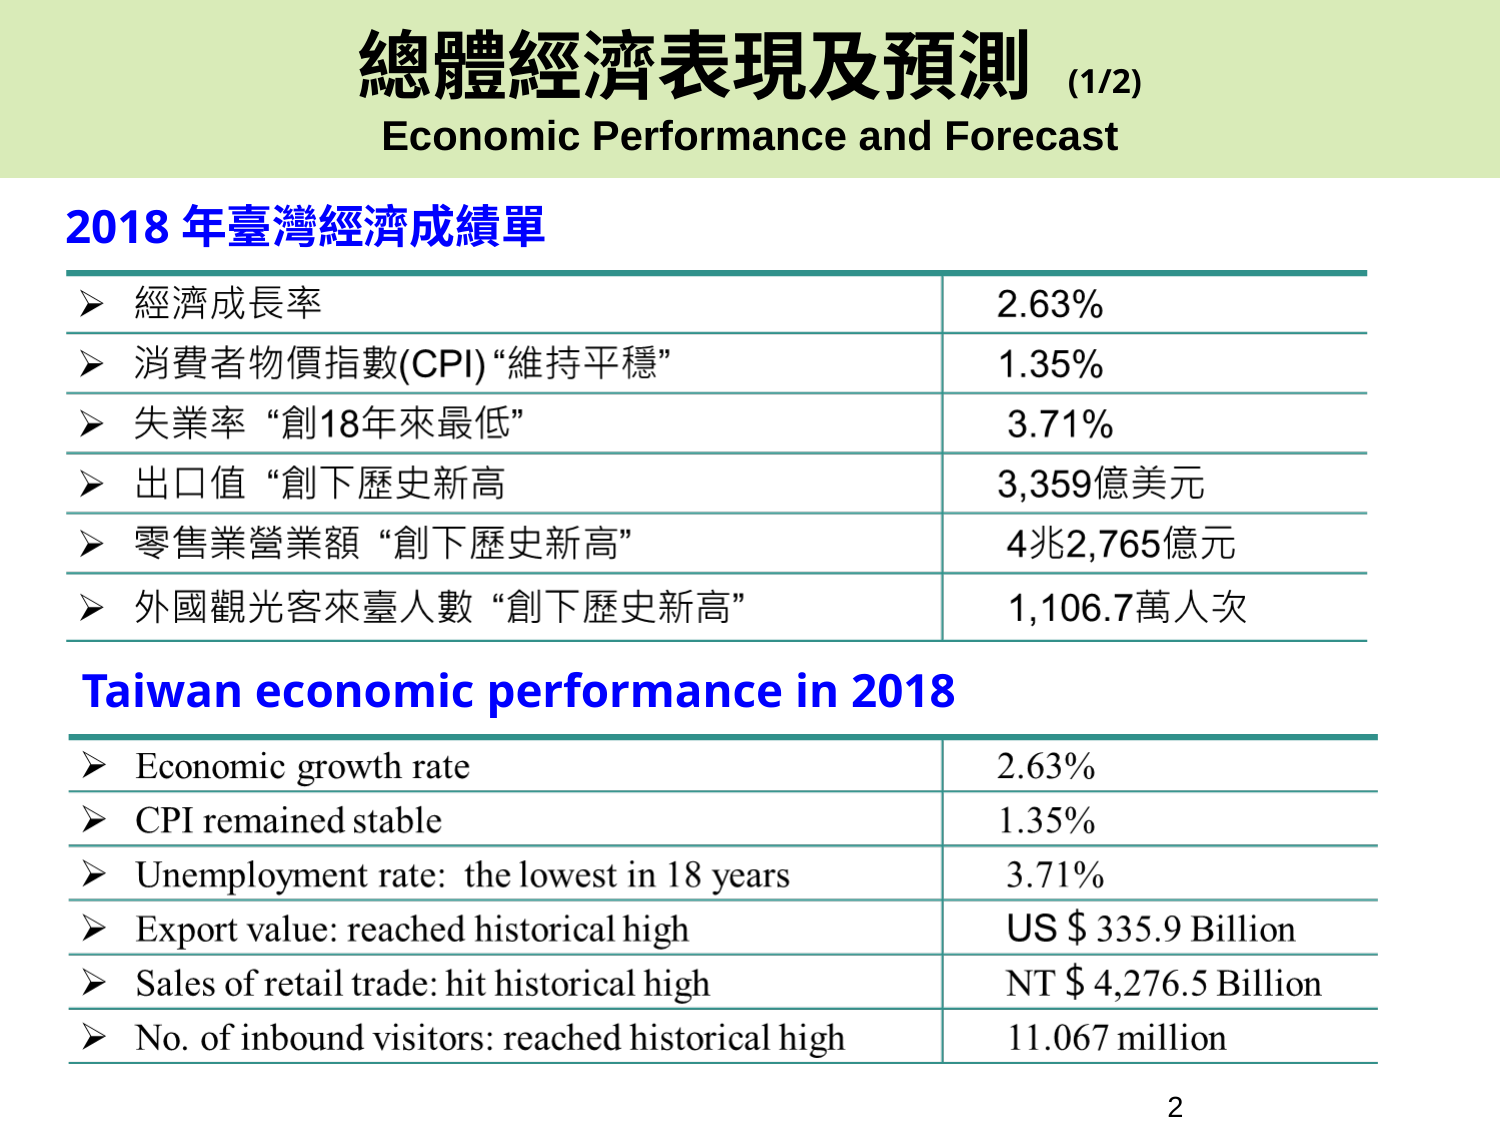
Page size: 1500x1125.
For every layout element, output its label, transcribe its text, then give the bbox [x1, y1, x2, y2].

picture [66, 268, 1368, 653]
text_box Taiwan economic performance in 2018 [67, 654, 997, 724]
picture [68, 729, 1378, 1083]
text_box 總體經濟表現及預測 (1/2) Economic Performance and Forecast [0, 0, 1500, 178]
text_box 2018年臺灣經濟成績單 [50, 190, 1462, 261]
